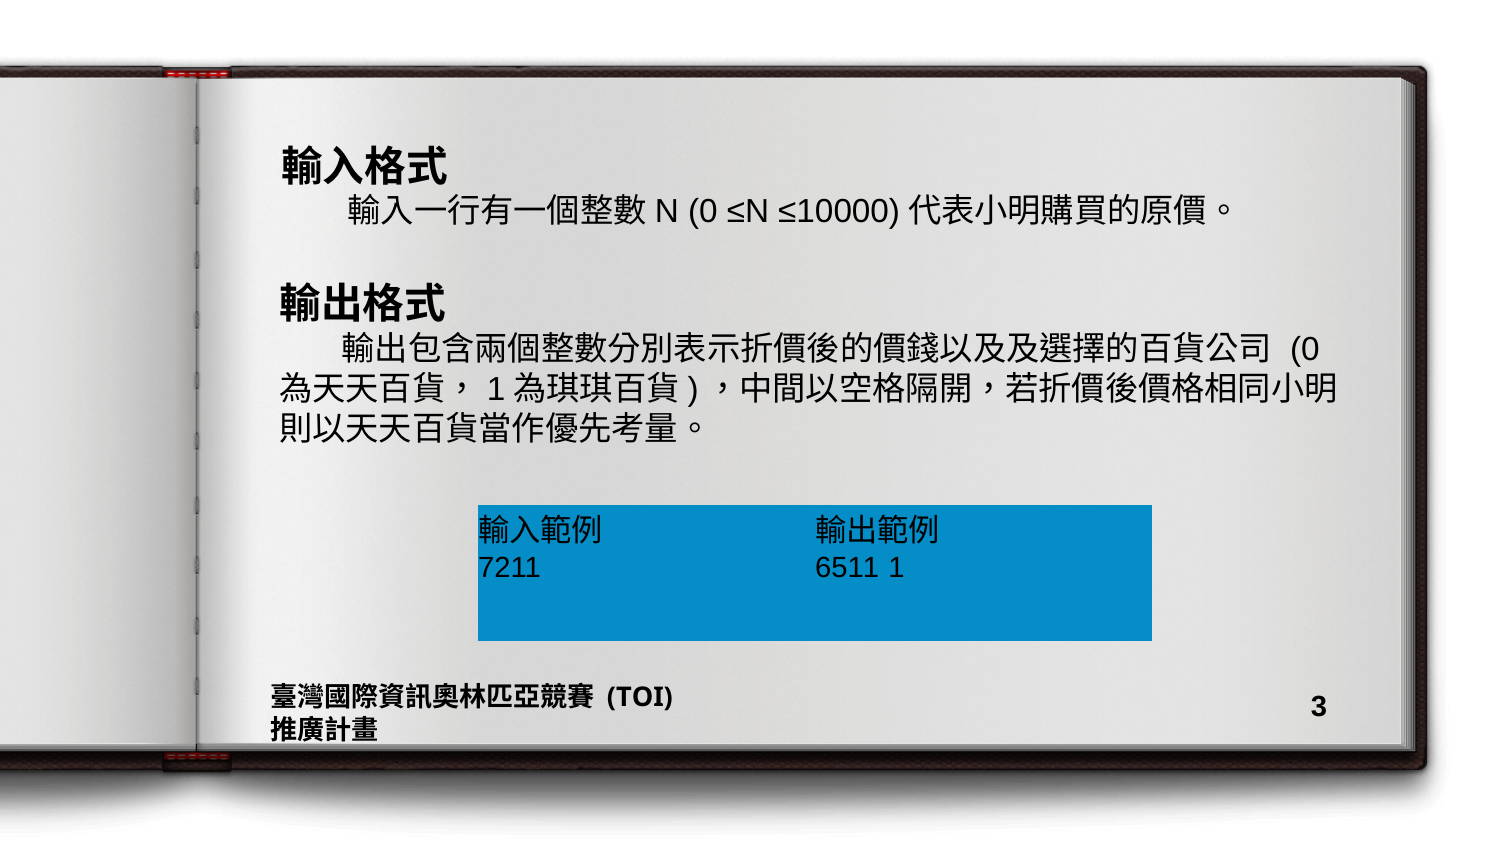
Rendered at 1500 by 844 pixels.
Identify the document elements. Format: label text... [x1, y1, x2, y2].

text_box 輸入格式 輸入一行有一個整數N (0 ≤N ≤10000)代表小明購買的原價。 [266, 132, 1356, 270]
text_box 輸出格式 輸出包含兩個整數分別表示折價後的價錢以及及選擇的百貨公司 (0為天天百貨，1為琪琪百貨)，中間以空格隔開，若折價後價格相同小明則以天天百貨當作優先考量。 [264, 270, 1366, 375]
table_header 輸出範例 6511 1 [815, 505, 1152, 641]
table_header 輸入範例 7211 [478, 505, 815, 641]
text_box 3 [1295, 672, 1386, 737]
